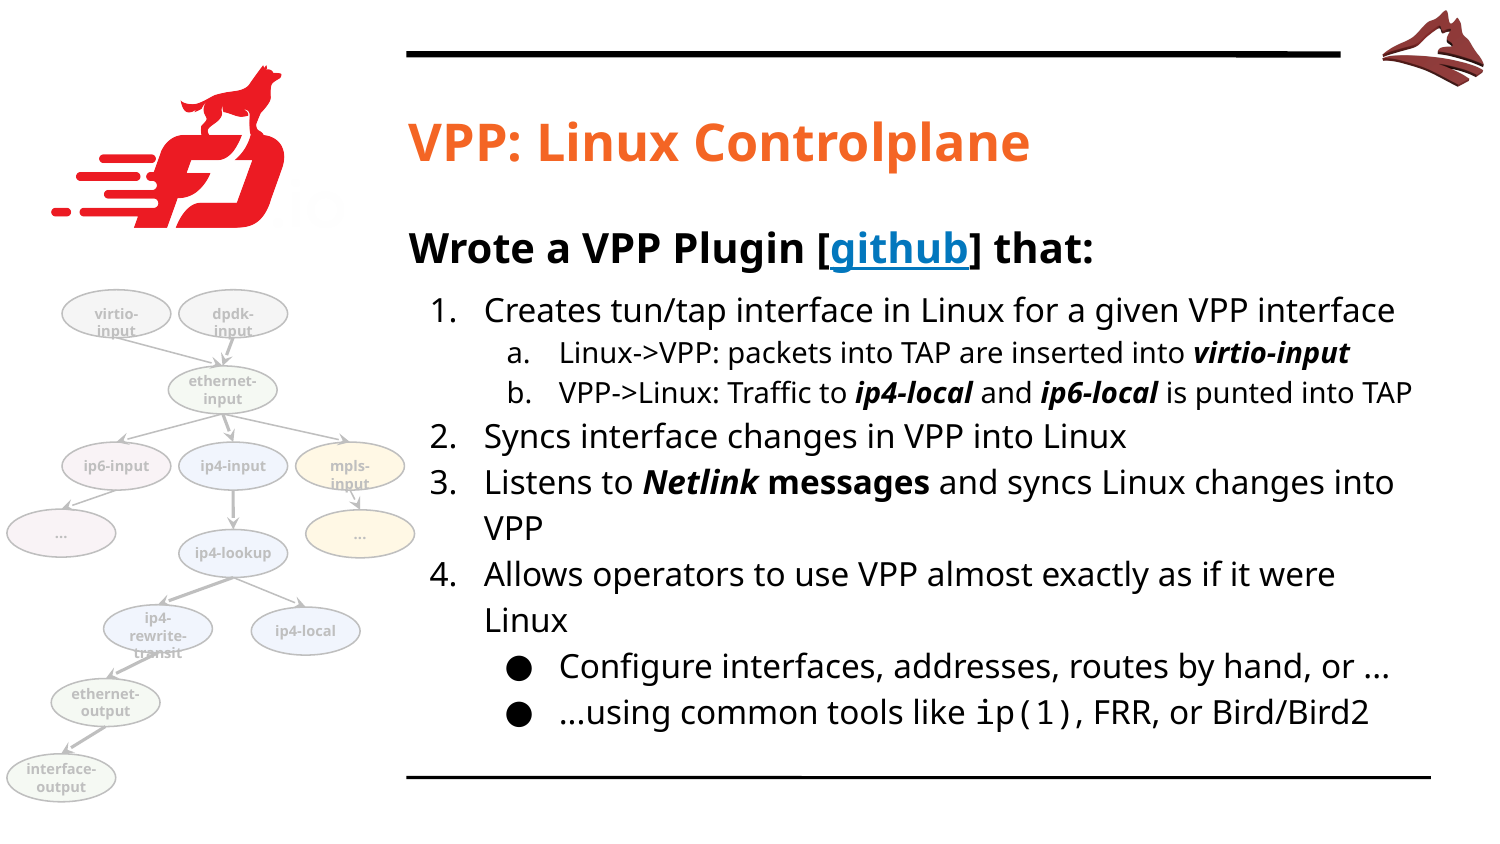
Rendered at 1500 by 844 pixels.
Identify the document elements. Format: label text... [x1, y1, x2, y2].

picture [1382, 10, 1484, 87]
list Wrote a VPP Plugin [github] that: Creates tun/tap interface in Linux for a given VPP interface Linux->VPP: packets into TAP are inserted into virtio-input VPP->Linux: Traffic to ip4-local and ip6-local is punted into TAP Syncs interface changes in VPP into Linux Listens to Netlink messages and syncs Linux changes into VPP Allows operators to use VPP almost exactly as if it were Linux Configure interfaces, addresses, routes by hand, or ... ...using common tools like ip(1), FRR, or Bird/Bird2 ⇒ VPP is Linux’s software equivalent of an ASIC dataplane ⇐ [393, 198, 1443, 793]
title VPP: Linux Controlplane [393, 94, 1431, 198]
text_box [6, 253, 427, 818]
text_box ip4-local [345, 643, 361, 655]
picture [51, 65, 344, 228]
